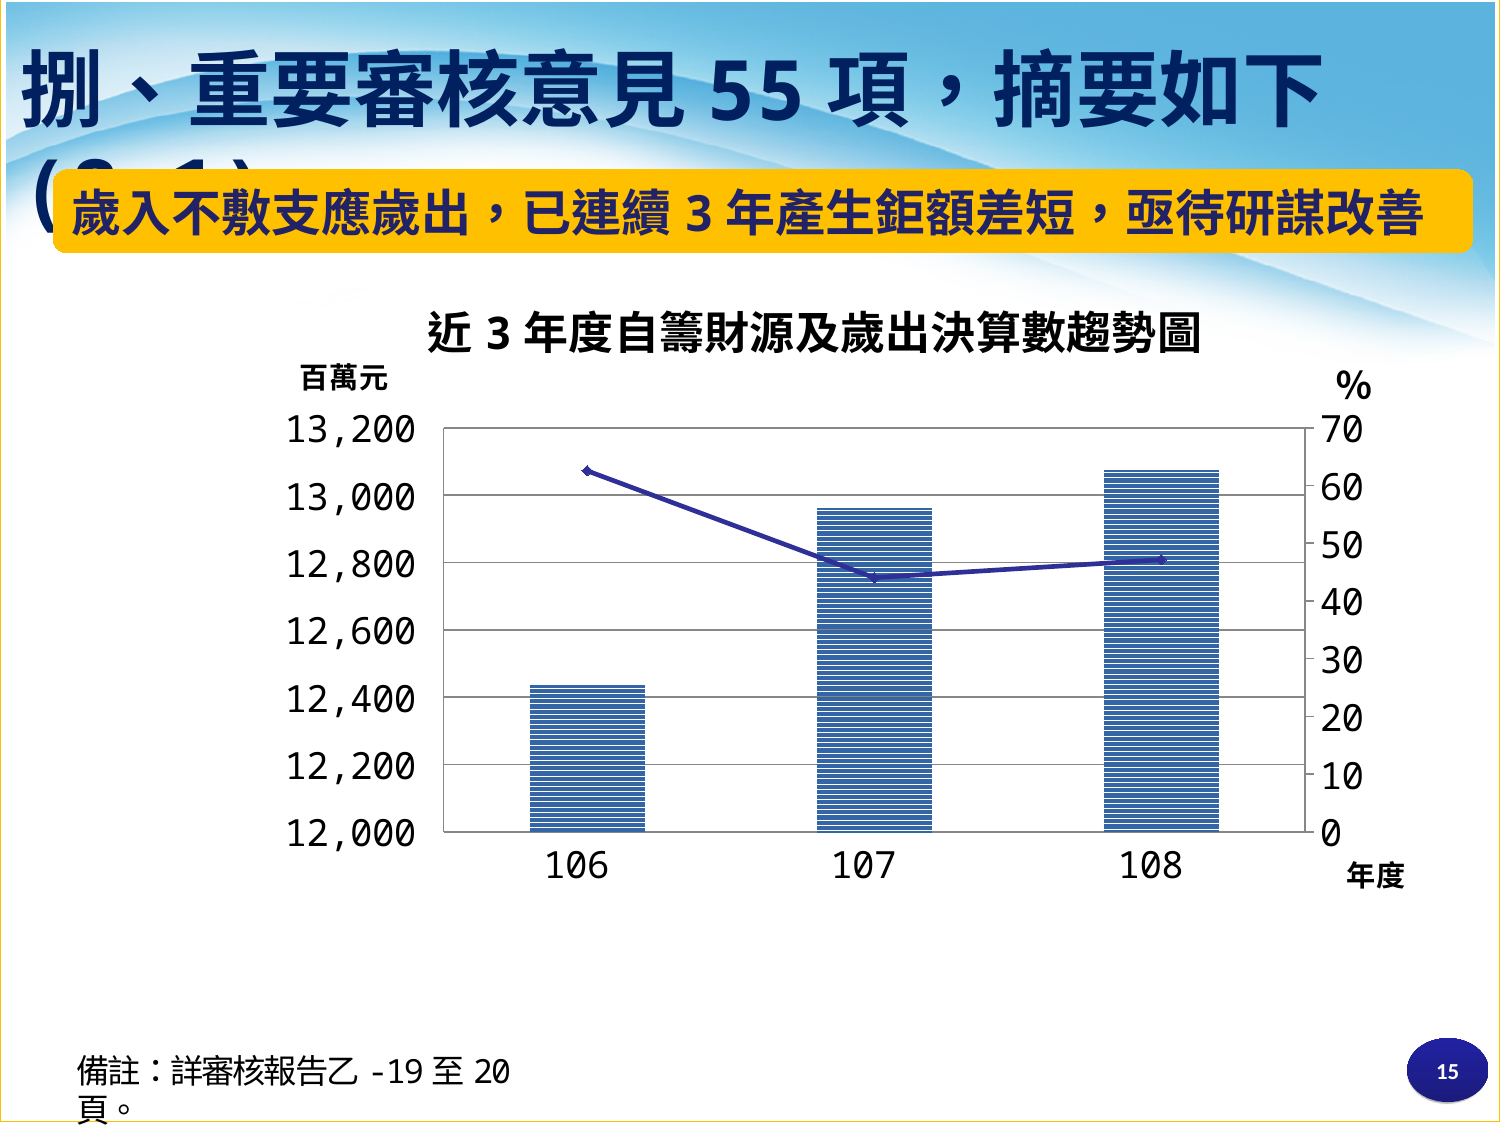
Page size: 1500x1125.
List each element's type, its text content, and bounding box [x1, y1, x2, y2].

text_box 15 [1407, 1038, 1489, 1103]
text_box 捌、重要審核意見55項，摘要如下(8-1) [5, 29, 1500, 245]
picture [0, 0, 1500, 1122]
text_box 歲入不敷支應歲出，已連續3年產生鉅額差短，亟待研謀改善 [53, 169, 1473, 253]
chart [101, 276, 1413, 1039]
text_box 備註：詳審核報告乙-19至20頁。 [61, 1042, 561, 1125]
